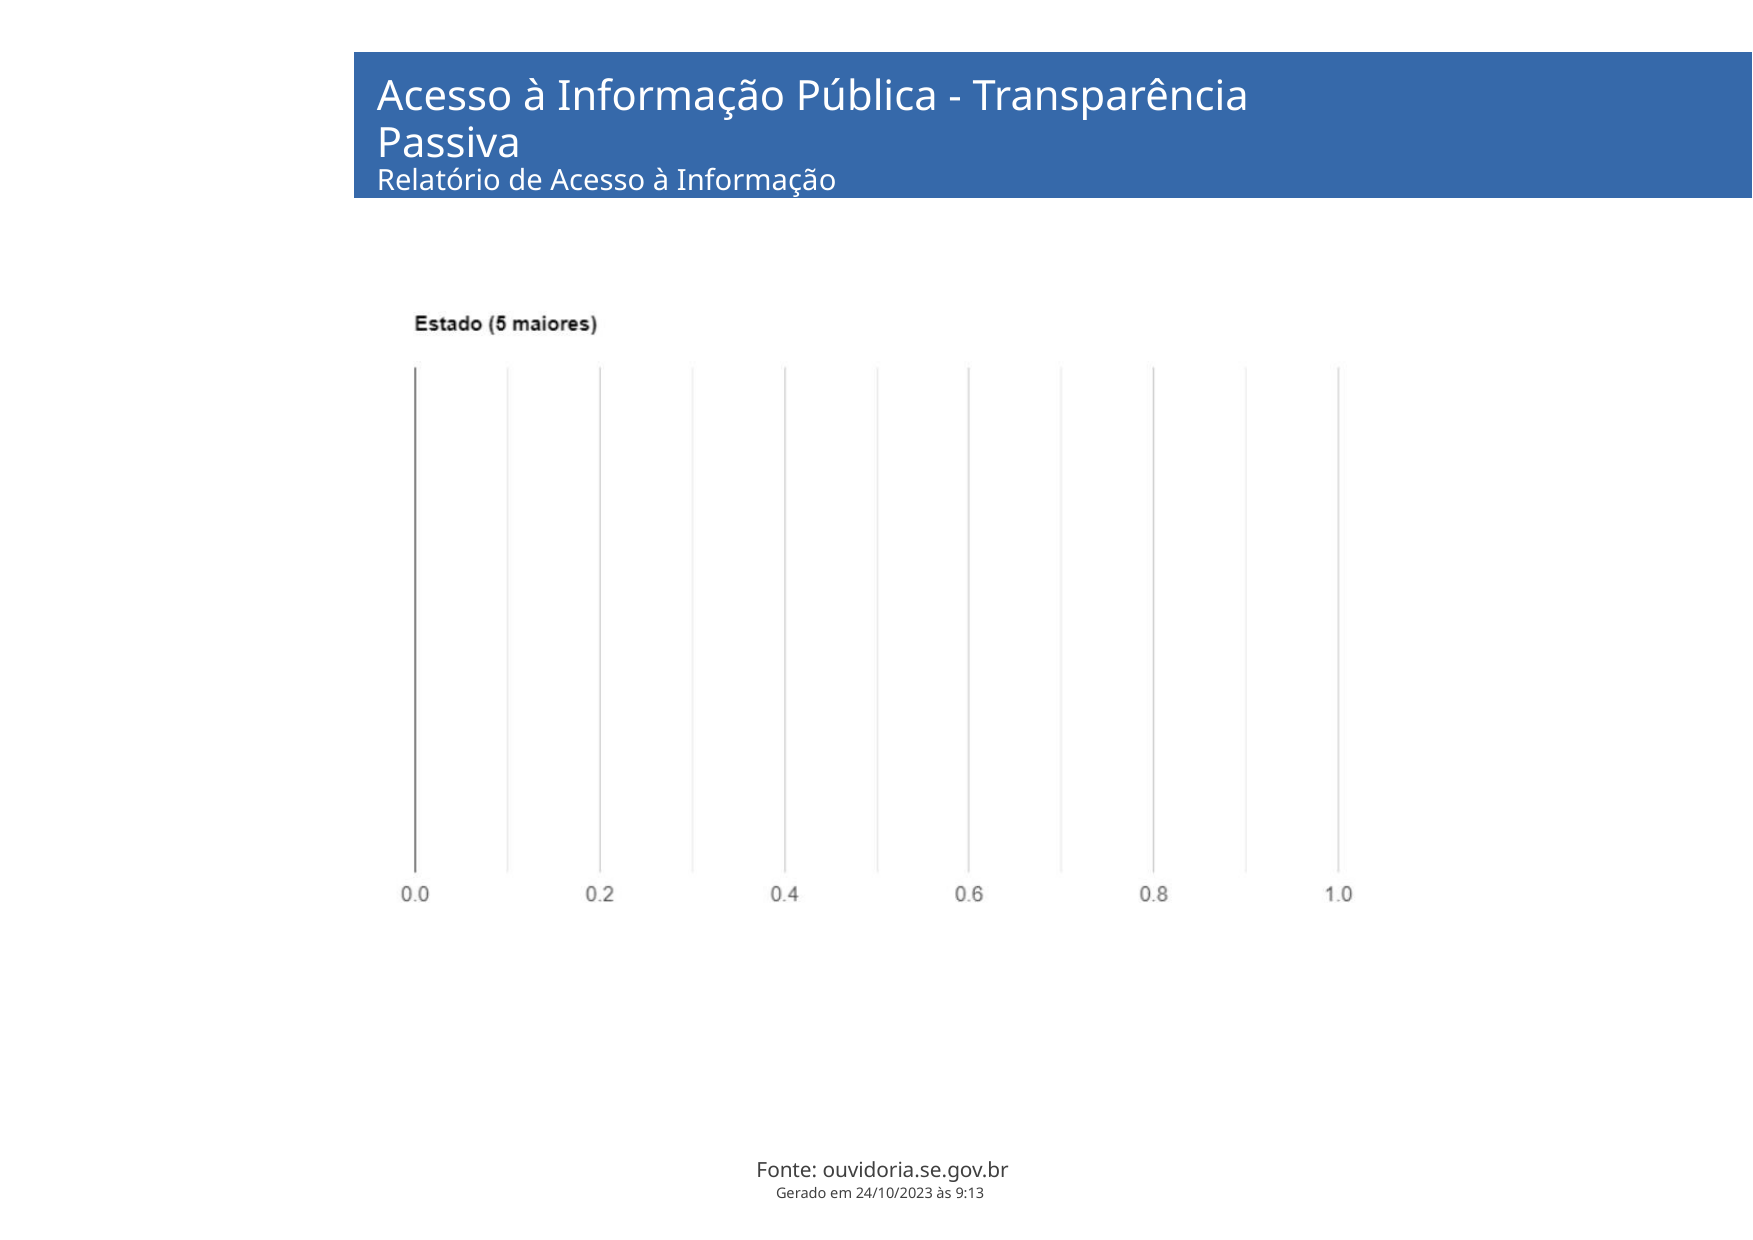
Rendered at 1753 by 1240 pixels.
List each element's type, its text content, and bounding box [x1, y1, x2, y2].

text_box [155, 211, 1599, 1028]
text_box Acesso à Informação Pública - Transparência Passiva Relatório de Acesso à Informação SETURSetembro a Setembro de 2023 [376, 72, 1403, 228]
text_box [354, 52, 1752, 198]
text_box Fonte: ouvidoria.se.gov.br Gerado em 24/10/2023 às 9:13 [756, 1158, 1023, 1202]
